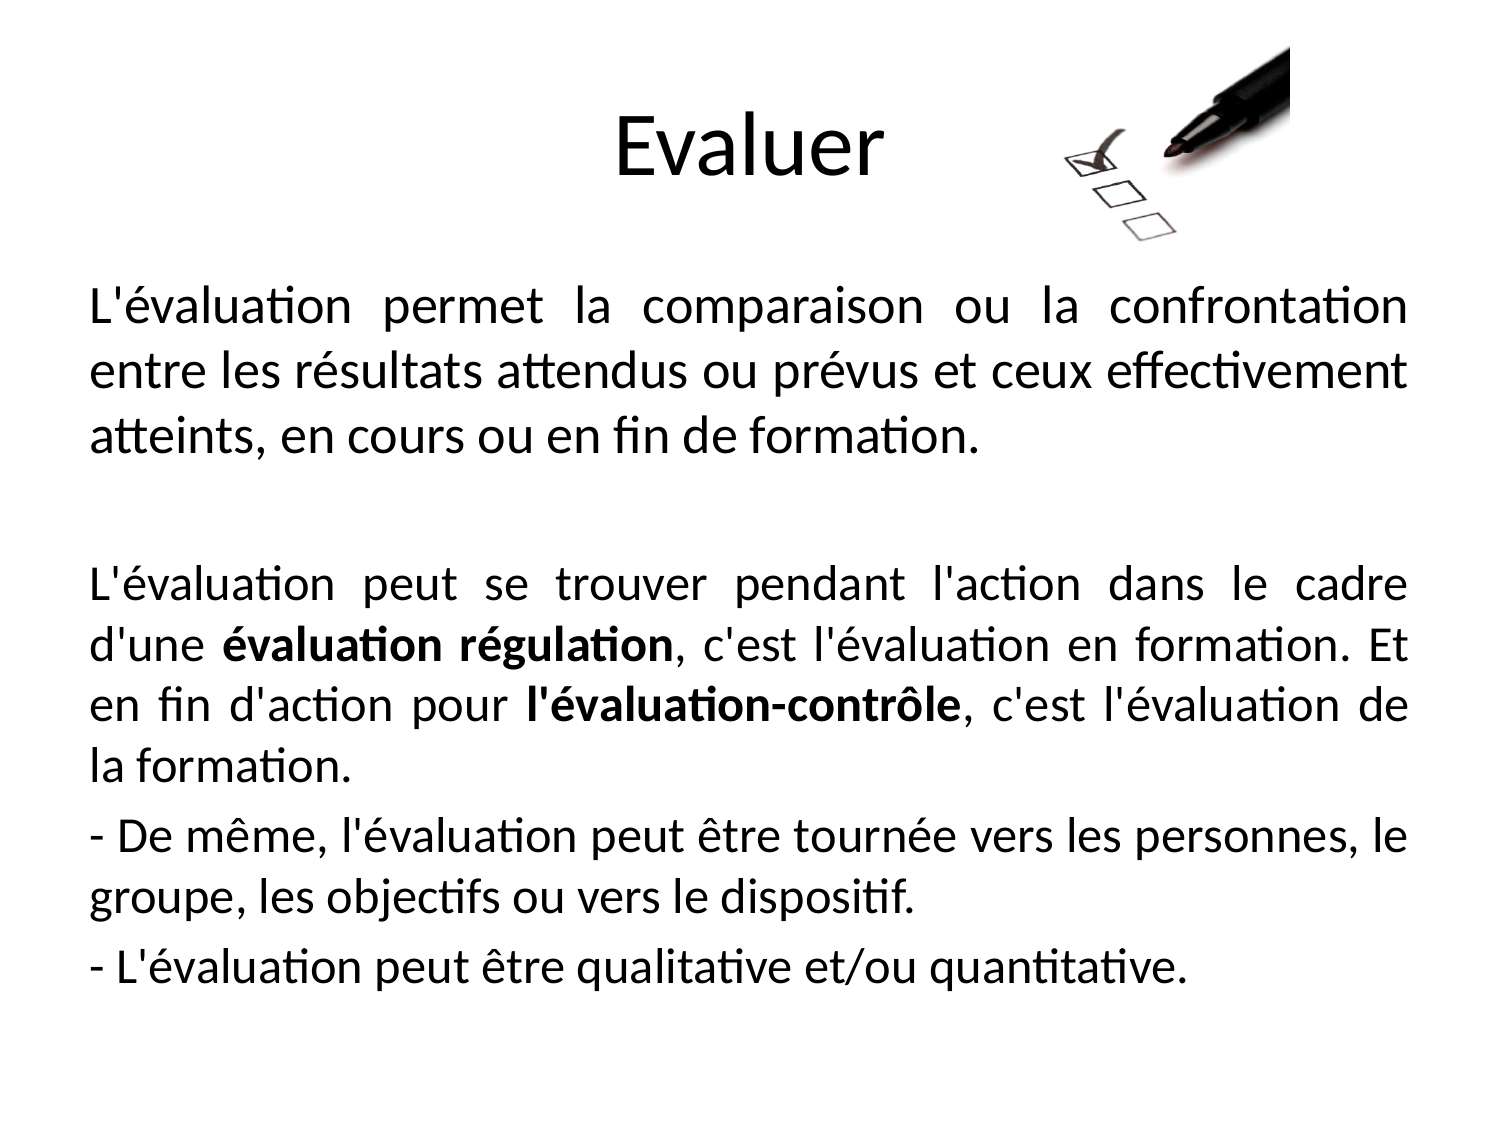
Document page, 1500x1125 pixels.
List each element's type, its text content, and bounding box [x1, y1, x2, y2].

picture [1060, 46, 1290, 248]
title Evaluer [75, 45, 1425, 233]
list L'évaluation permet la comparaison ou la confrontation entre les résultats attendus ou prévus et ceux effectivement atteints, en cours ou en fin de formation. L'évaluation peut se trouver pendant l'action dans le cadre d'une évaluation régulation, c'est l'évaluation en formation. Et en fin d'action pour l'évaluation-contrôle, c'est l'évaluation de la formation. - De même, l'évaluation peut être tournée vers les personnes, le groupe, les objectifs ou vers le dispositif. - L'évaluation peut être qualitative et/ou quantitative. [75, 262, 1425, 1005]
